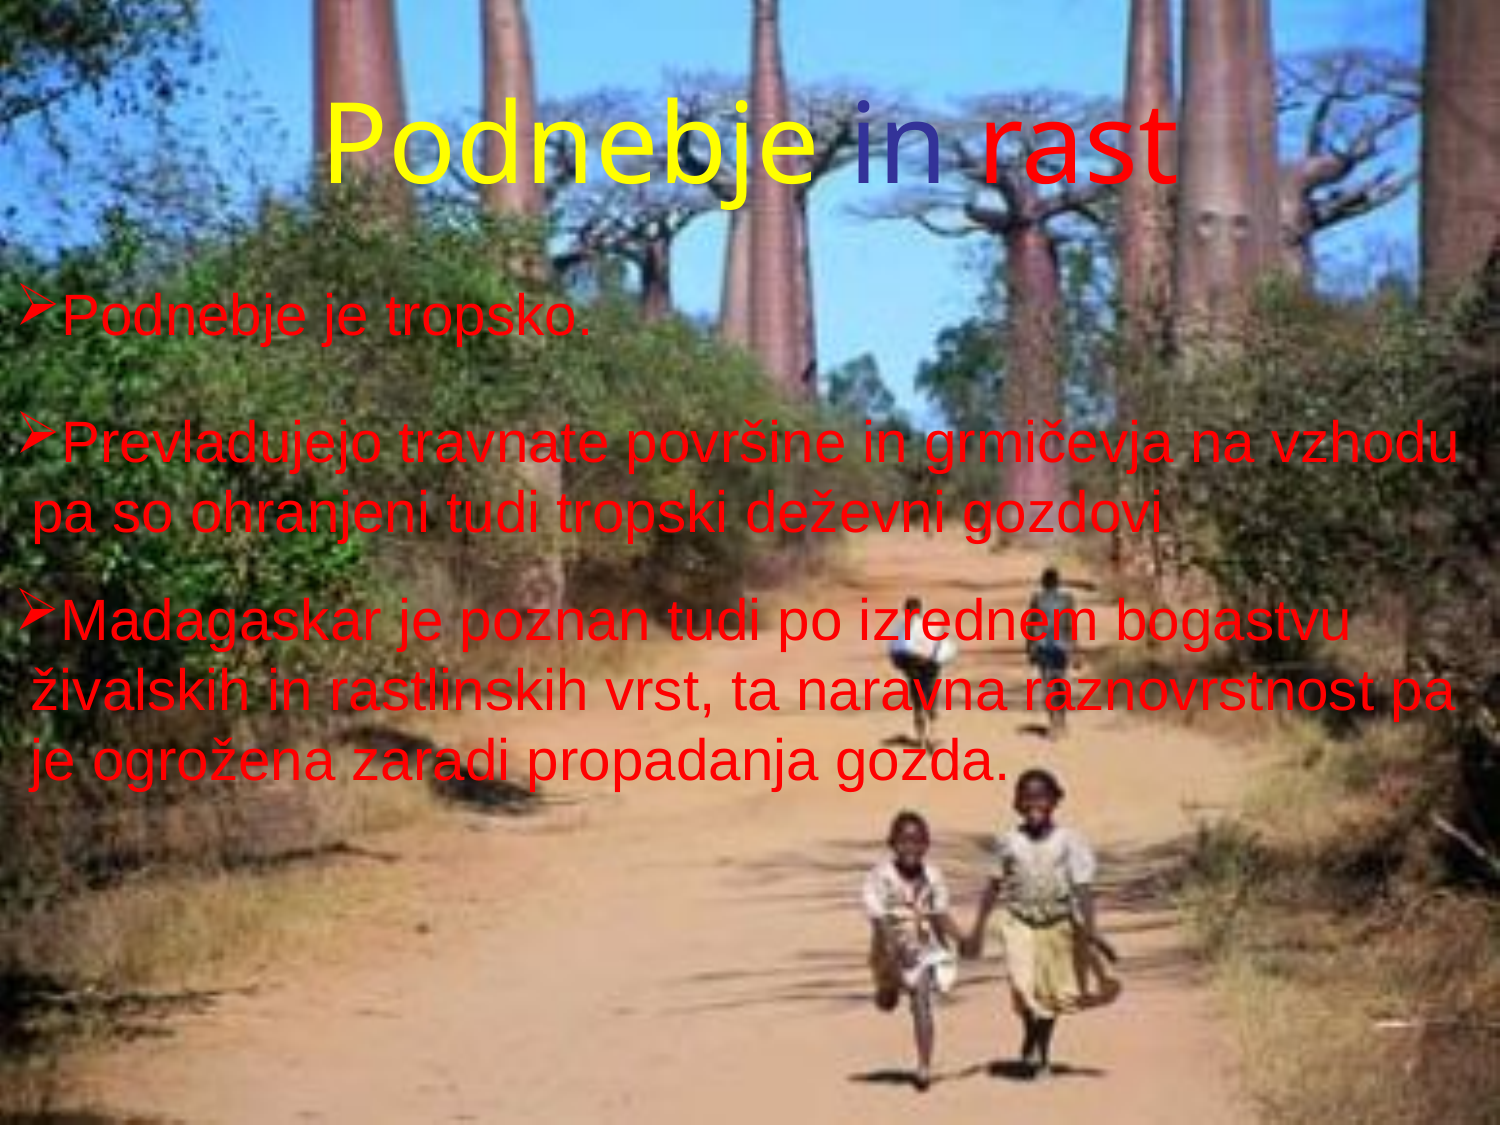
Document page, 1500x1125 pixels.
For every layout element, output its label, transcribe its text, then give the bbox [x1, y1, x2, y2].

picture [0, 0, 1500, 1125]
text_box Prevladujejo travnate površine in grmičevja na vzhodu pa so ohranjeni tudi tropski deževni gozdovi [0, 397, 1477, 552]
title Podnebje in rast [75, 45, 1425, 233]
text_box Podnebje je tropsko. [0, 269, 610, 354]
text_box Madagaskar je poznan tudi po izrednem bogastvu živalskih in rastlinskih vrst, ta naravna raznovrstnost pa je ogrožena zaradi propadanja gozda. [0, 574, 1489, 800]
